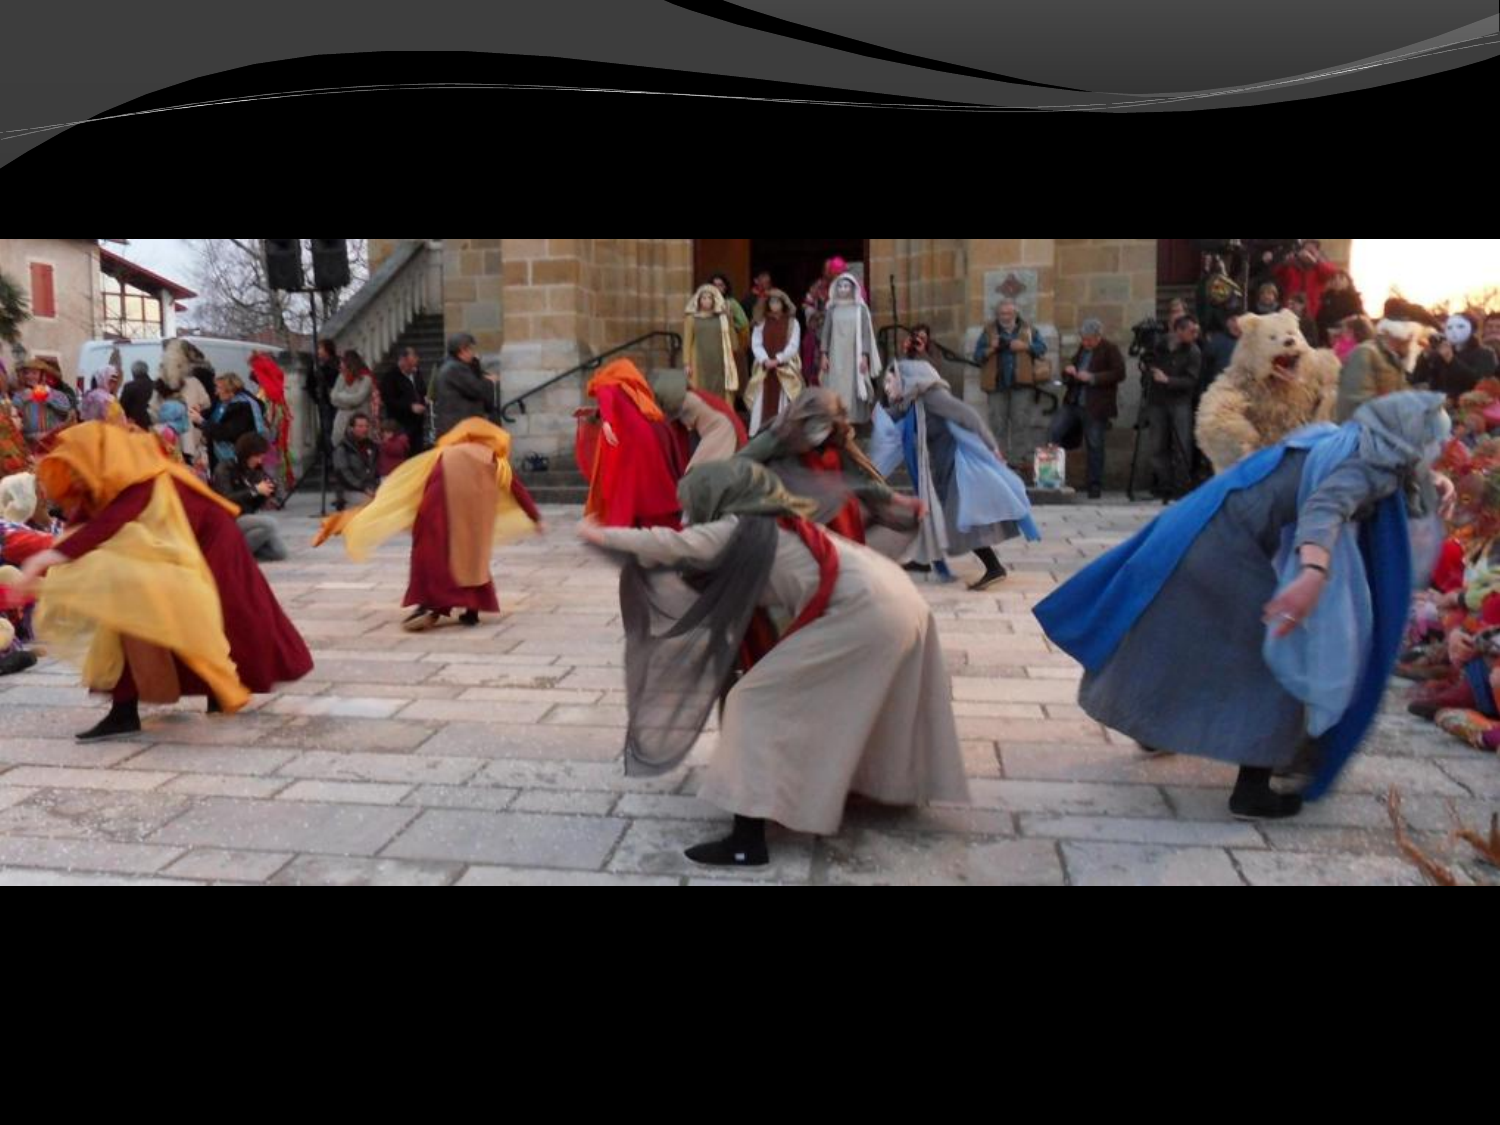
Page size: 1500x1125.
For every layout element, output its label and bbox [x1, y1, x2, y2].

picture [0, 239, 1500, 886]
picture [0, 33, 1500, 140]
